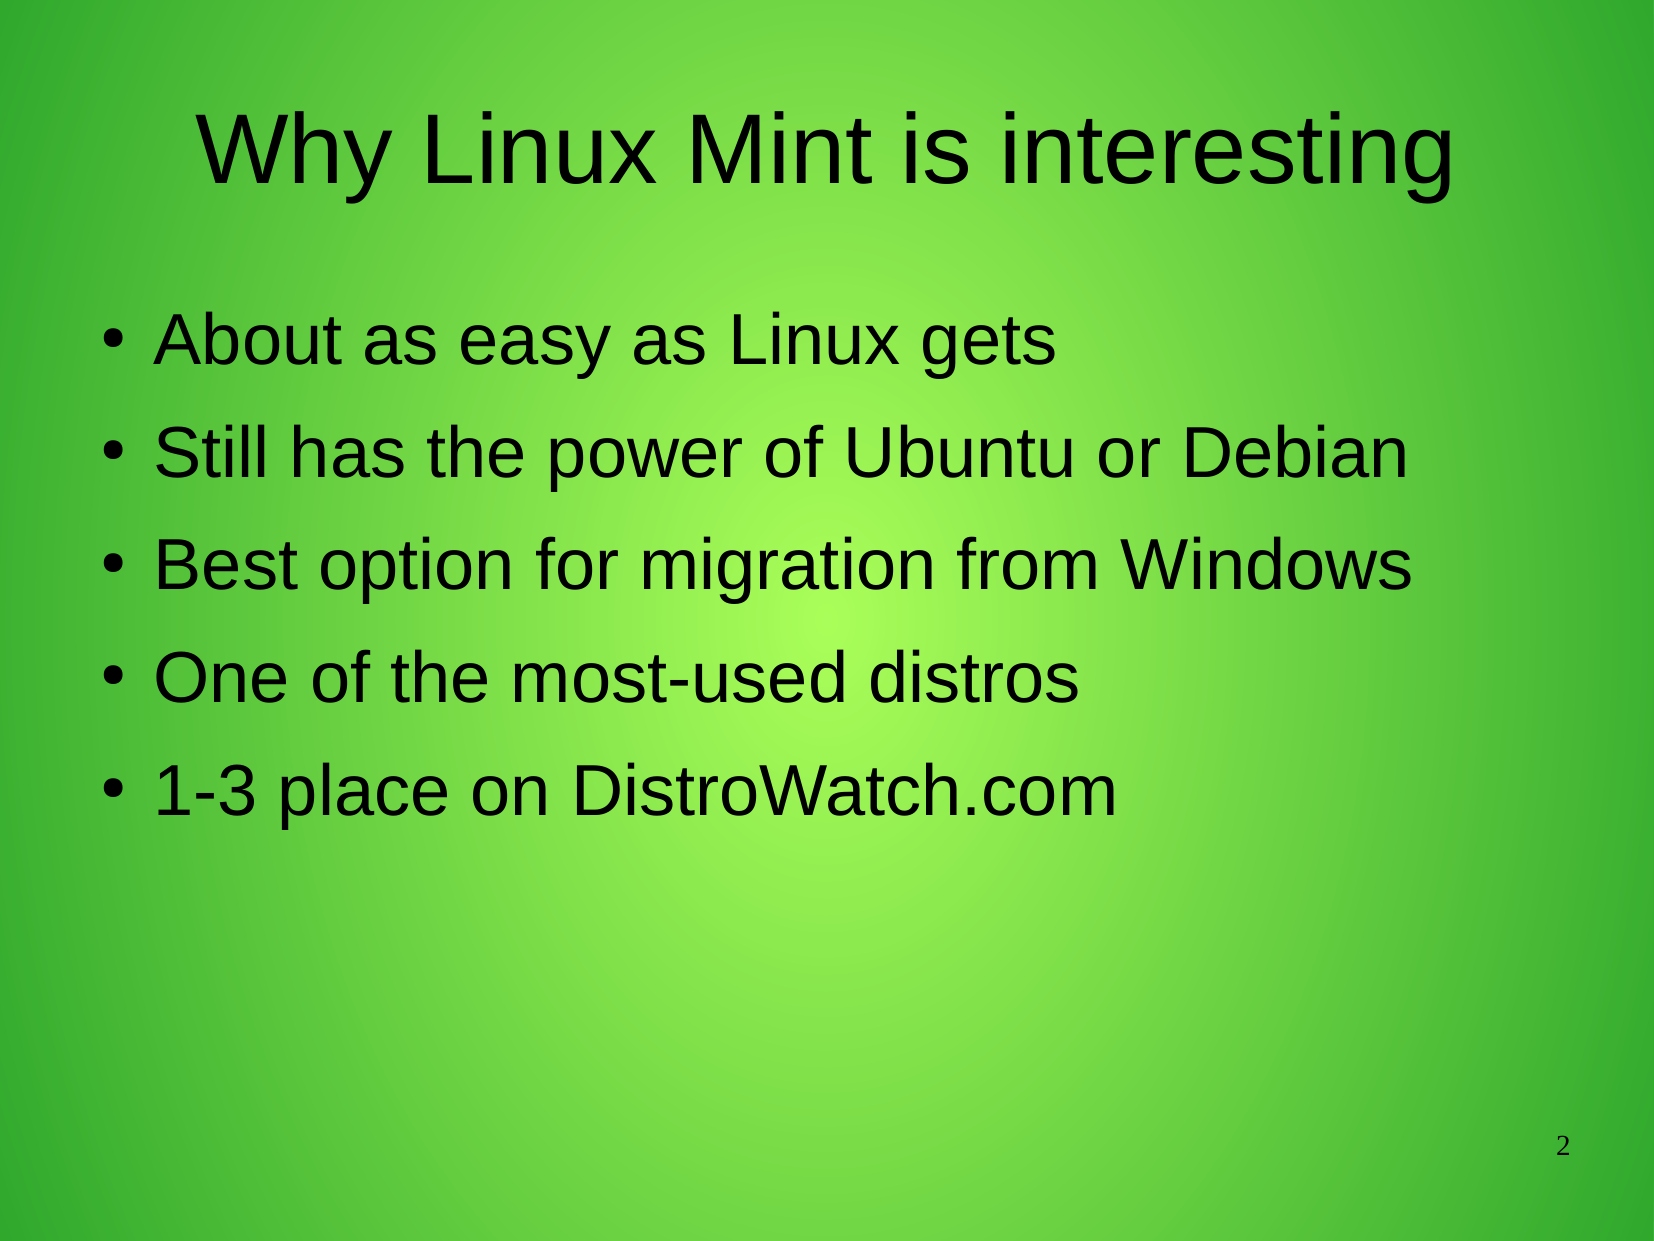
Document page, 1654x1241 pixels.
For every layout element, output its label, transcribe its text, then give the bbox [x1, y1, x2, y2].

list About as easy as Linux gets Still has the power of Ubuntu or Debian Best option for migration from Windows One of the most-used distros 1-3 place on DistroWatch.com [82, 299, 1571, 1019]
title Why Linux Mint is interesting [82, 47, 1571, 252]
